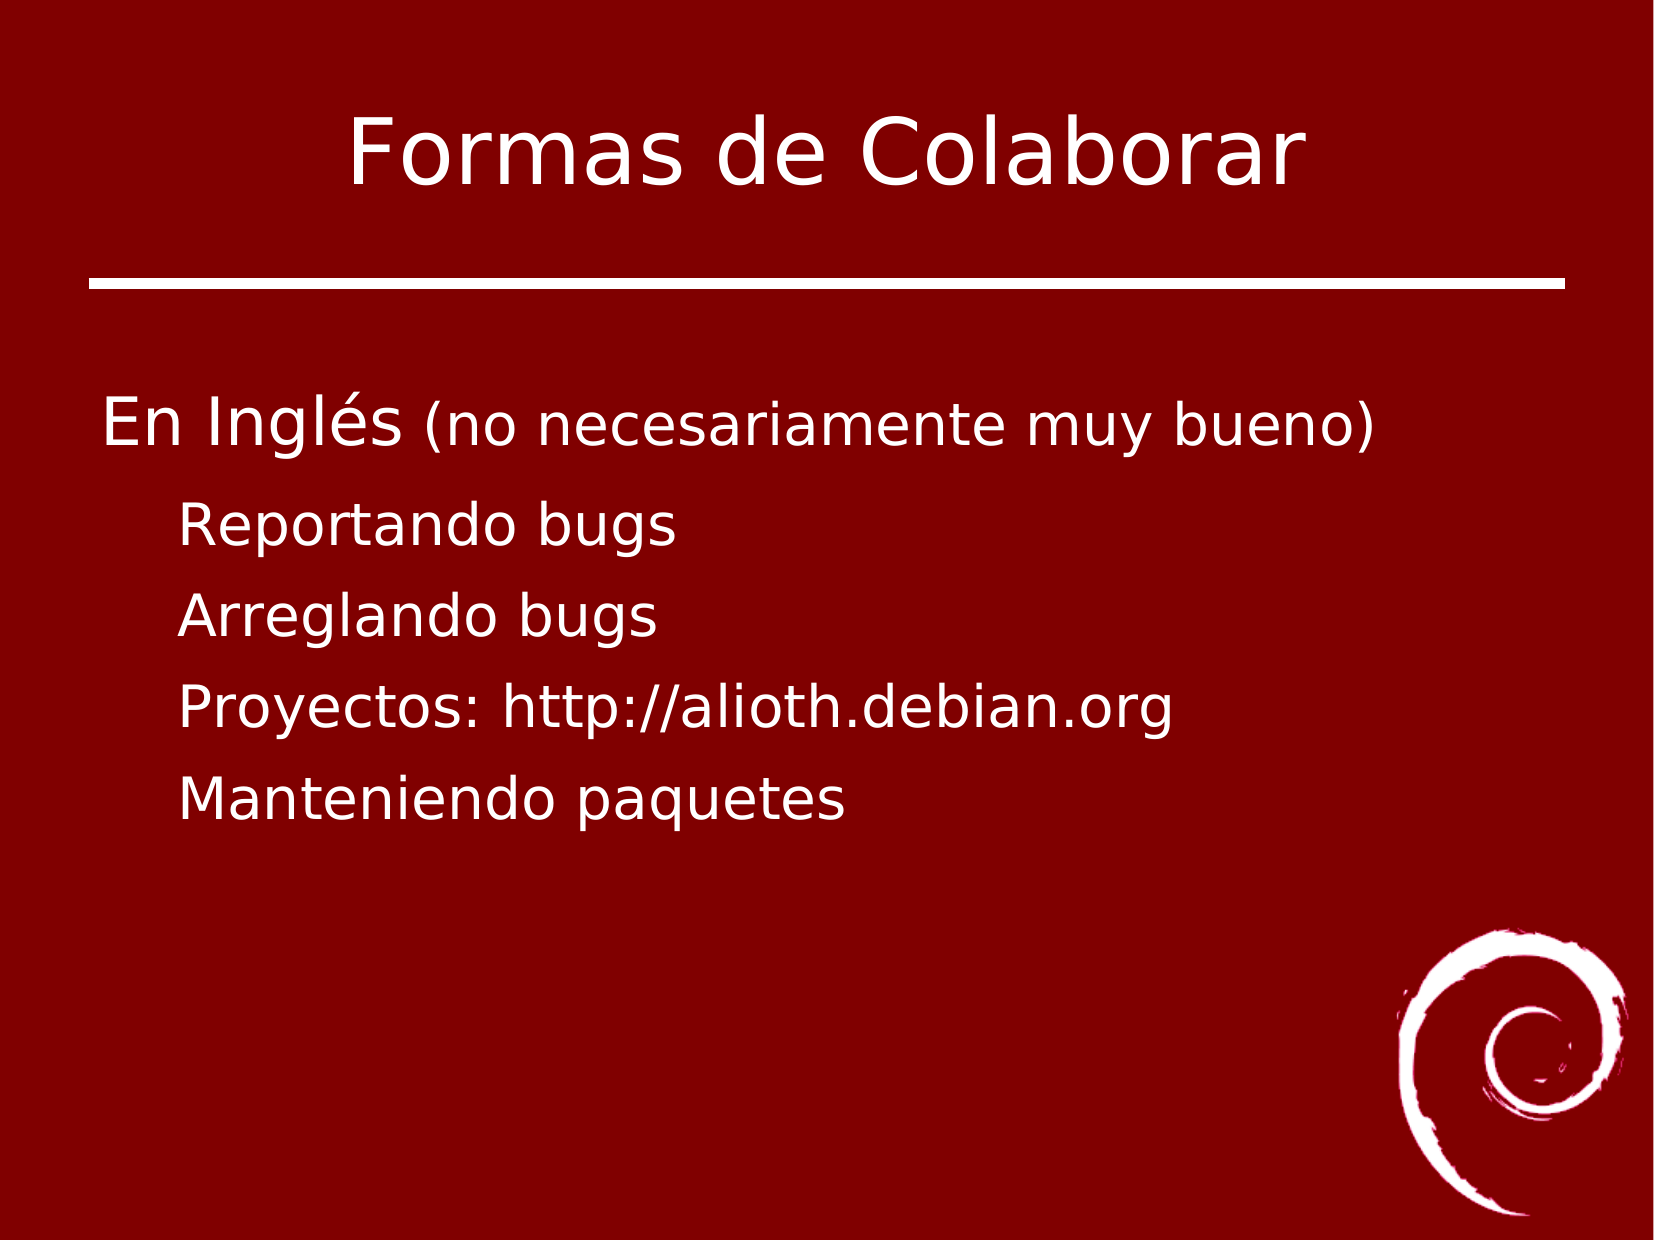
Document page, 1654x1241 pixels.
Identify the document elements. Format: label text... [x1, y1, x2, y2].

list En Inglés (no necesariamente muy bueno) Reportando bugs Arreglando bugs Proyectos: http://alioth.debian.org Manteniendo paquetes [82, 383, 1571, 1109]
picture [1394, 925, 1632, 1218]
title Formas de Colaborar [82, 49, 1571, 257]
